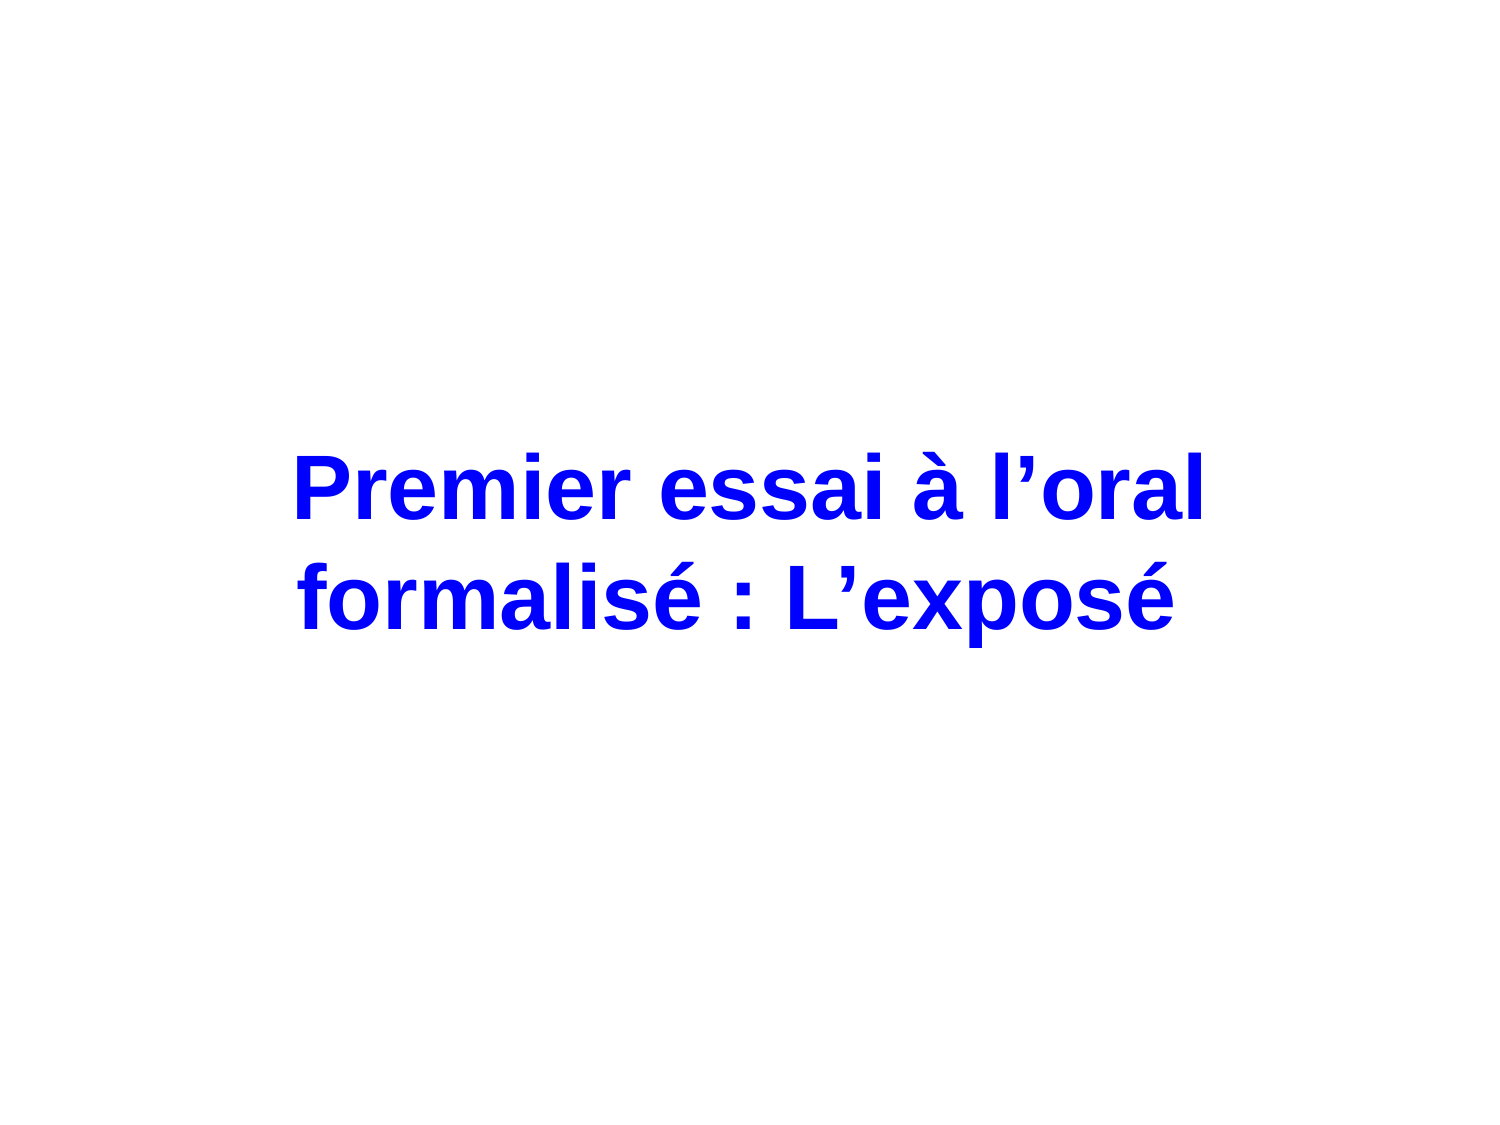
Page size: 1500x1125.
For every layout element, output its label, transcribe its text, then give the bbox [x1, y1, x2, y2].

title Premier essai à l’oral formalisé : L’exposé [75, 383, 1425, 692]
